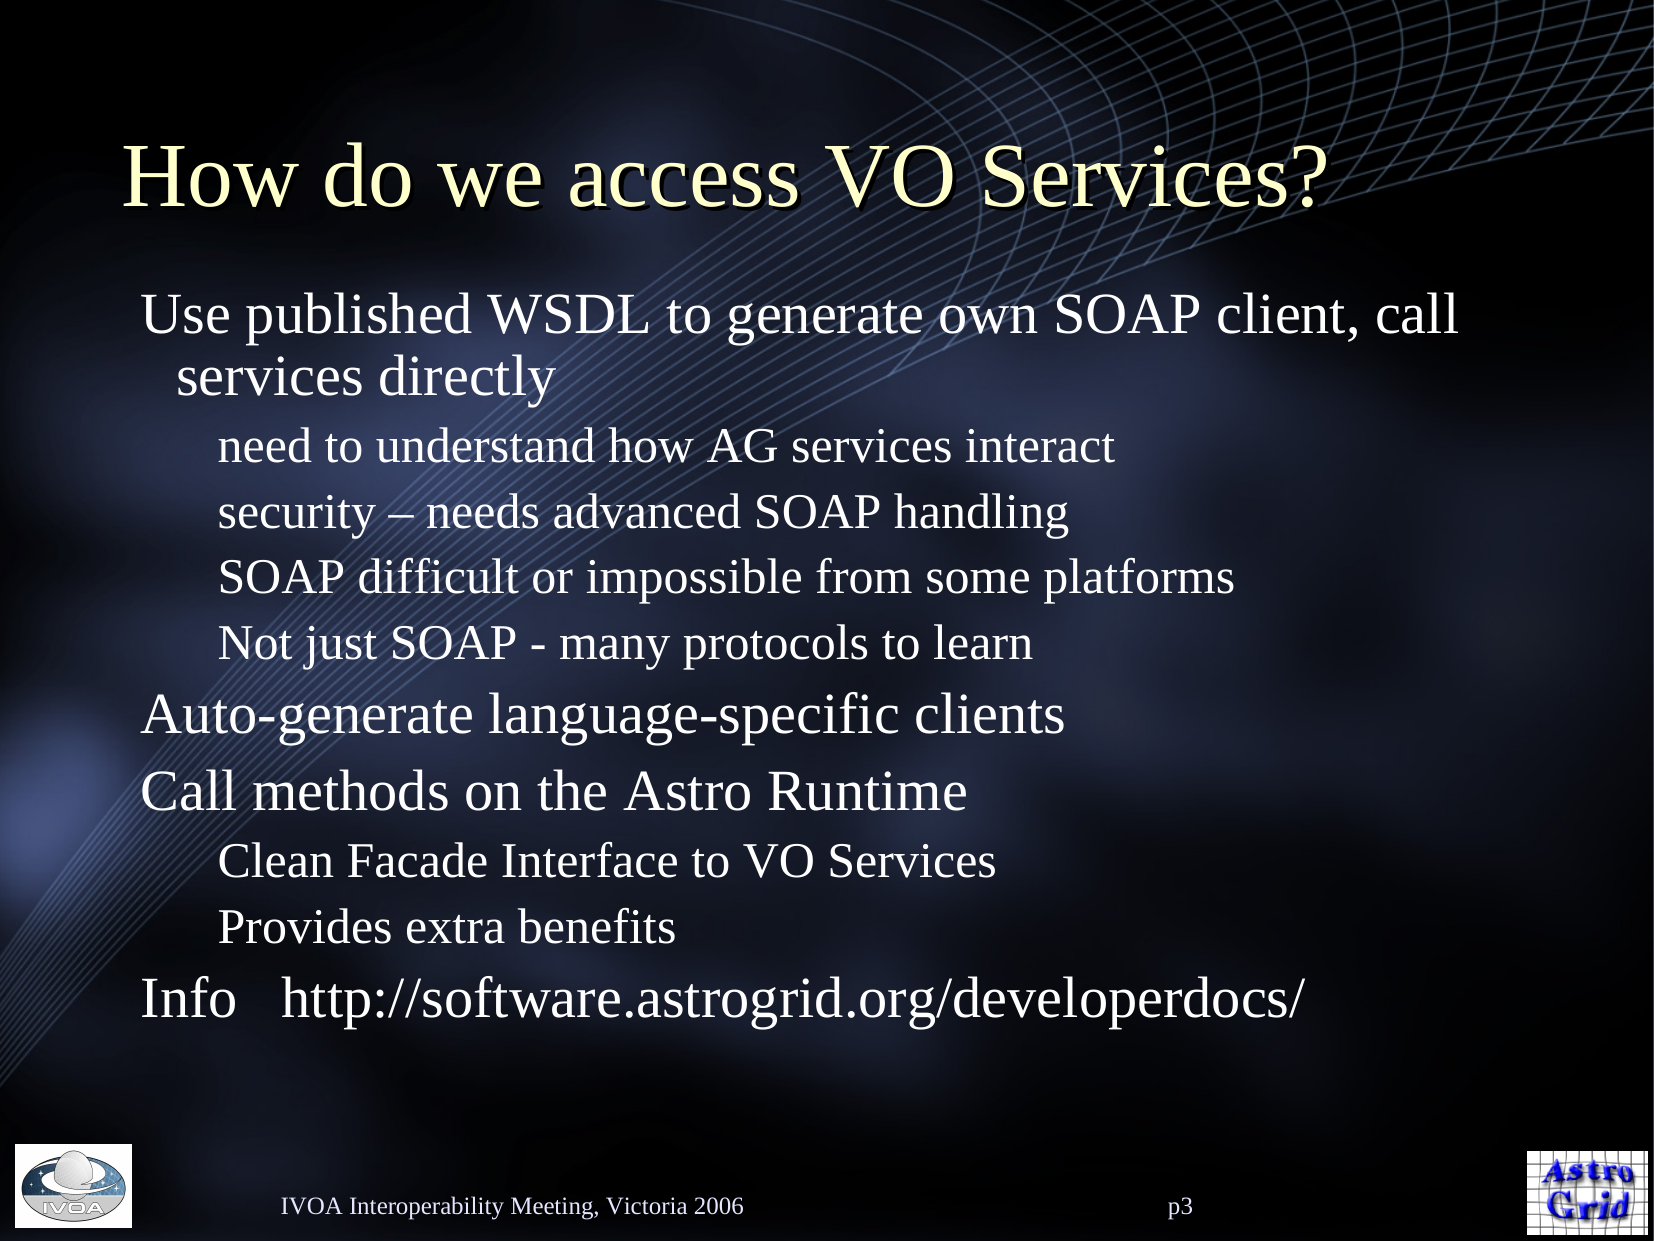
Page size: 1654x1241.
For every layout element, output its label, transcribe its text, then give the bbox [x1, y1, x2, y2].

title How do we access VO Services? [121, 71, 1534, 279]
picture [0, 0, 1654, 1241]
list Use published WSDL to generate own SOAP client, call services directly need to understand how AG services interact security – needs advanced SOAP handling SOAP difficult or impossible from some platforms Not just SOAP - many protocols to learn Auto-generate language-specific clients Call methods on the Astro Runtime Clean Facade Interface to VO Services Provides extra benefits Info http://software.astrogrid.org/developerdocs/ [123, 283, 1535, 1065]
